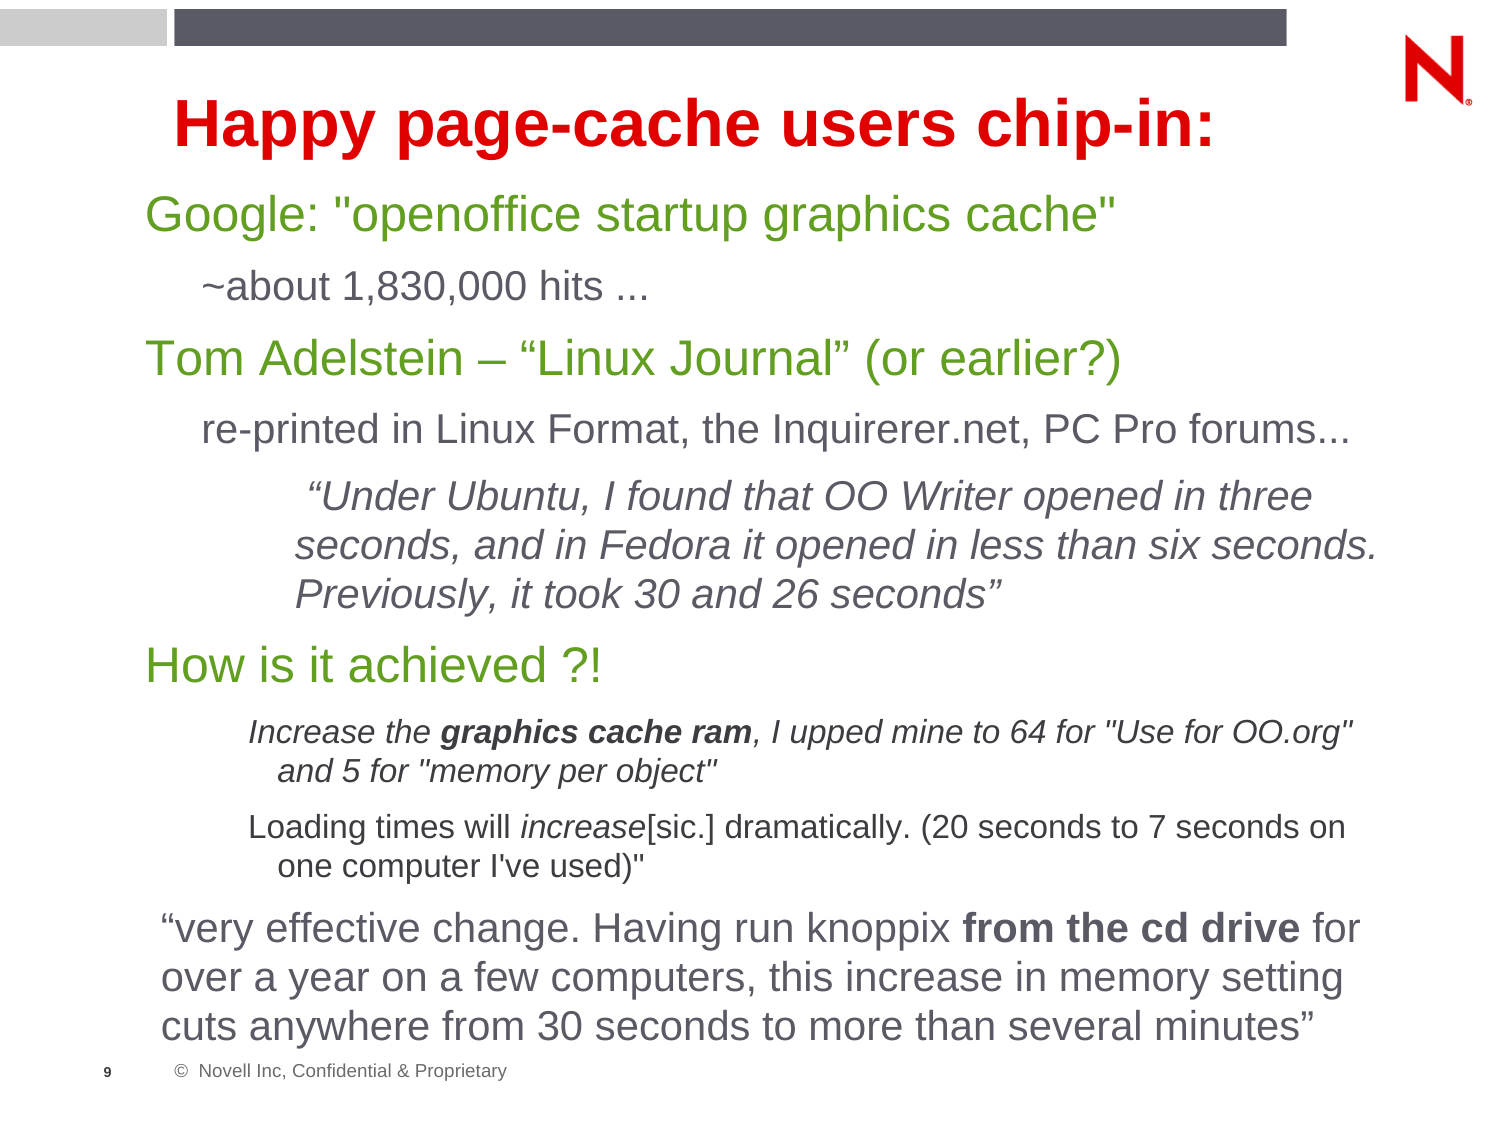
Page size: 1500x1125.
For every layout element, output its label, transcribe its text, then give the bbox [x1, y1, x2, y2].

picture [1403, 32, 1473, 107]
list Google: "openoffice startup graphics cache" ~about 1,830,000 hits ... Tom Adelstein – “Linux Journal” (or earlier?) re-printed in Linux Format, the Inquirerer.net, PC Pro forums... “Under Ubuntu, I found that OO Writer opened in three seconds, and in Fedora it opened in less than six seconds. Previously, it took 30 and 26 seconds” How is it achieved ?! Increase the graphics cache ram, I upped mine to 64 for "Use for OO.org" and 5 for "memory per object" Loading times will increase[sic.] dramatically. (20 seconds to 7 seconds on one computer I've used)" “very effective change. Having run knoppix from the cd drive for over a year on a few computers, this increase in memory setting cuts anywhere from 30 seconds to more than several minutes” [145, 183, 1403, 1047]
title Happy page-cache users chip-in: [173, 41, 1395, 183]
